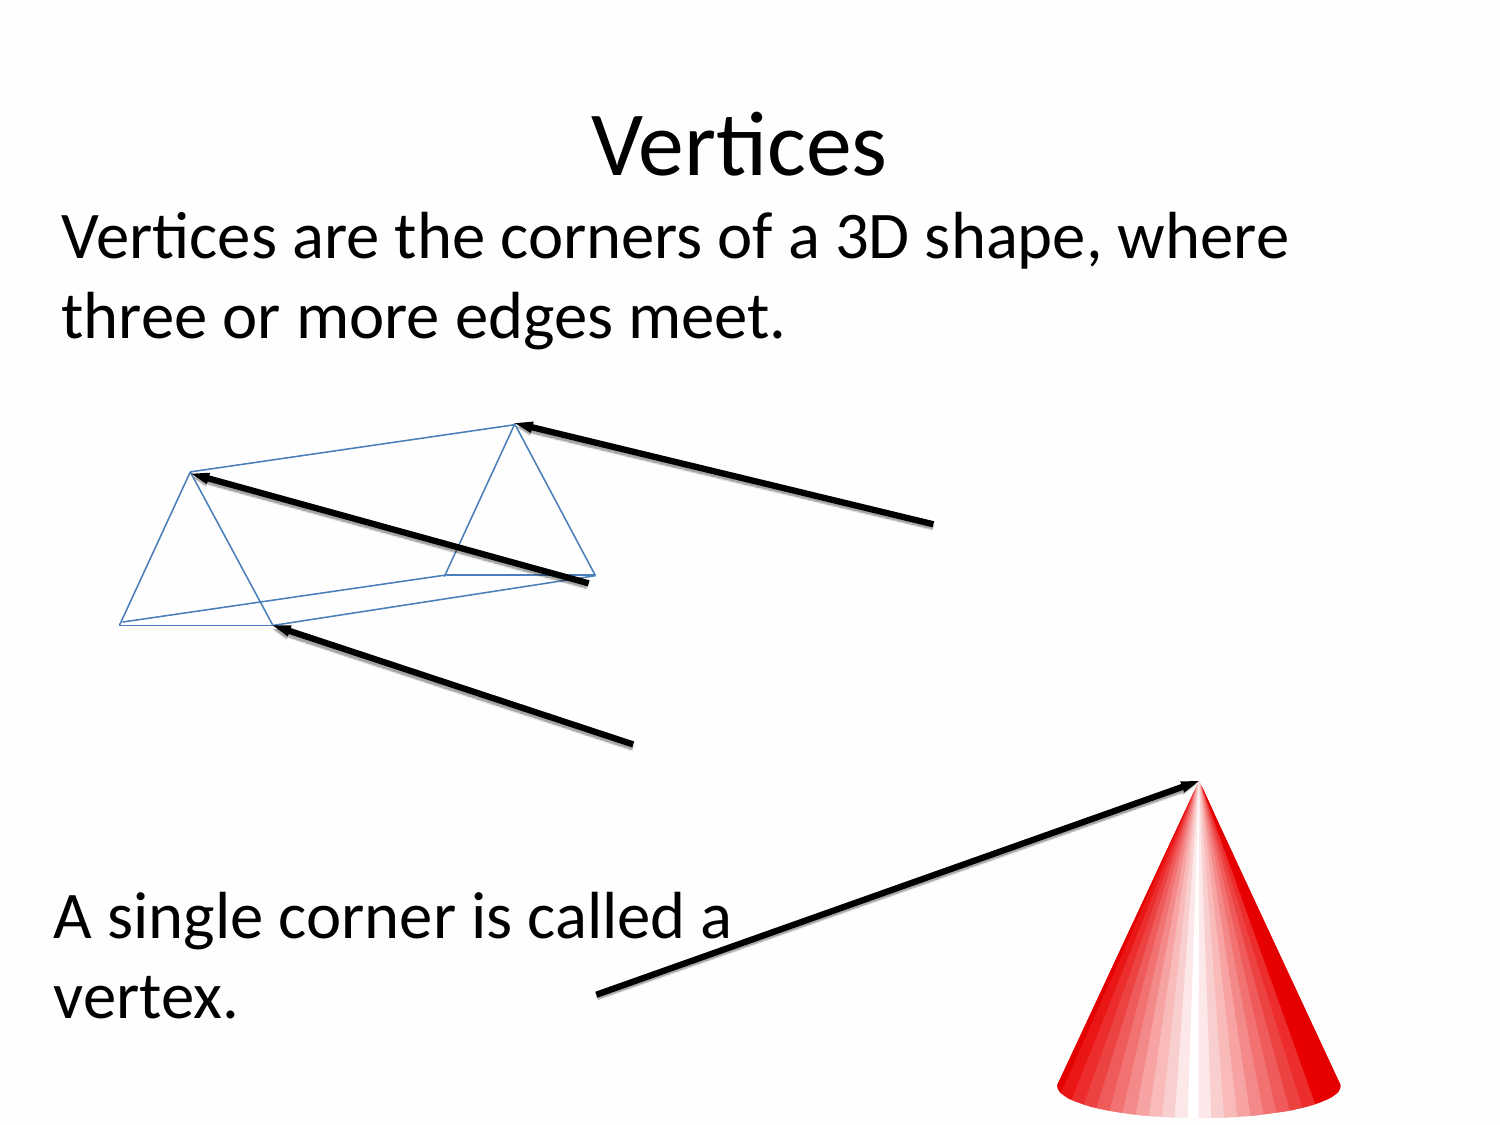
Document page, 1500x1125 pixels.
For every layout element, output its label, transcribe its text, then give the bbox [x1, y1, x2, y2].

list Vertices are the corners of a 3D shape, where three or more edges meet. [46, 184, 1397, 402]
text_box A single corner is called a vertex. [38, 864, 949, 1042]
picture [1057, 781, 1341, 1118]
picture [1057, 781, 1180, 827]
title Vertices [75, 45, 1426, 233]
